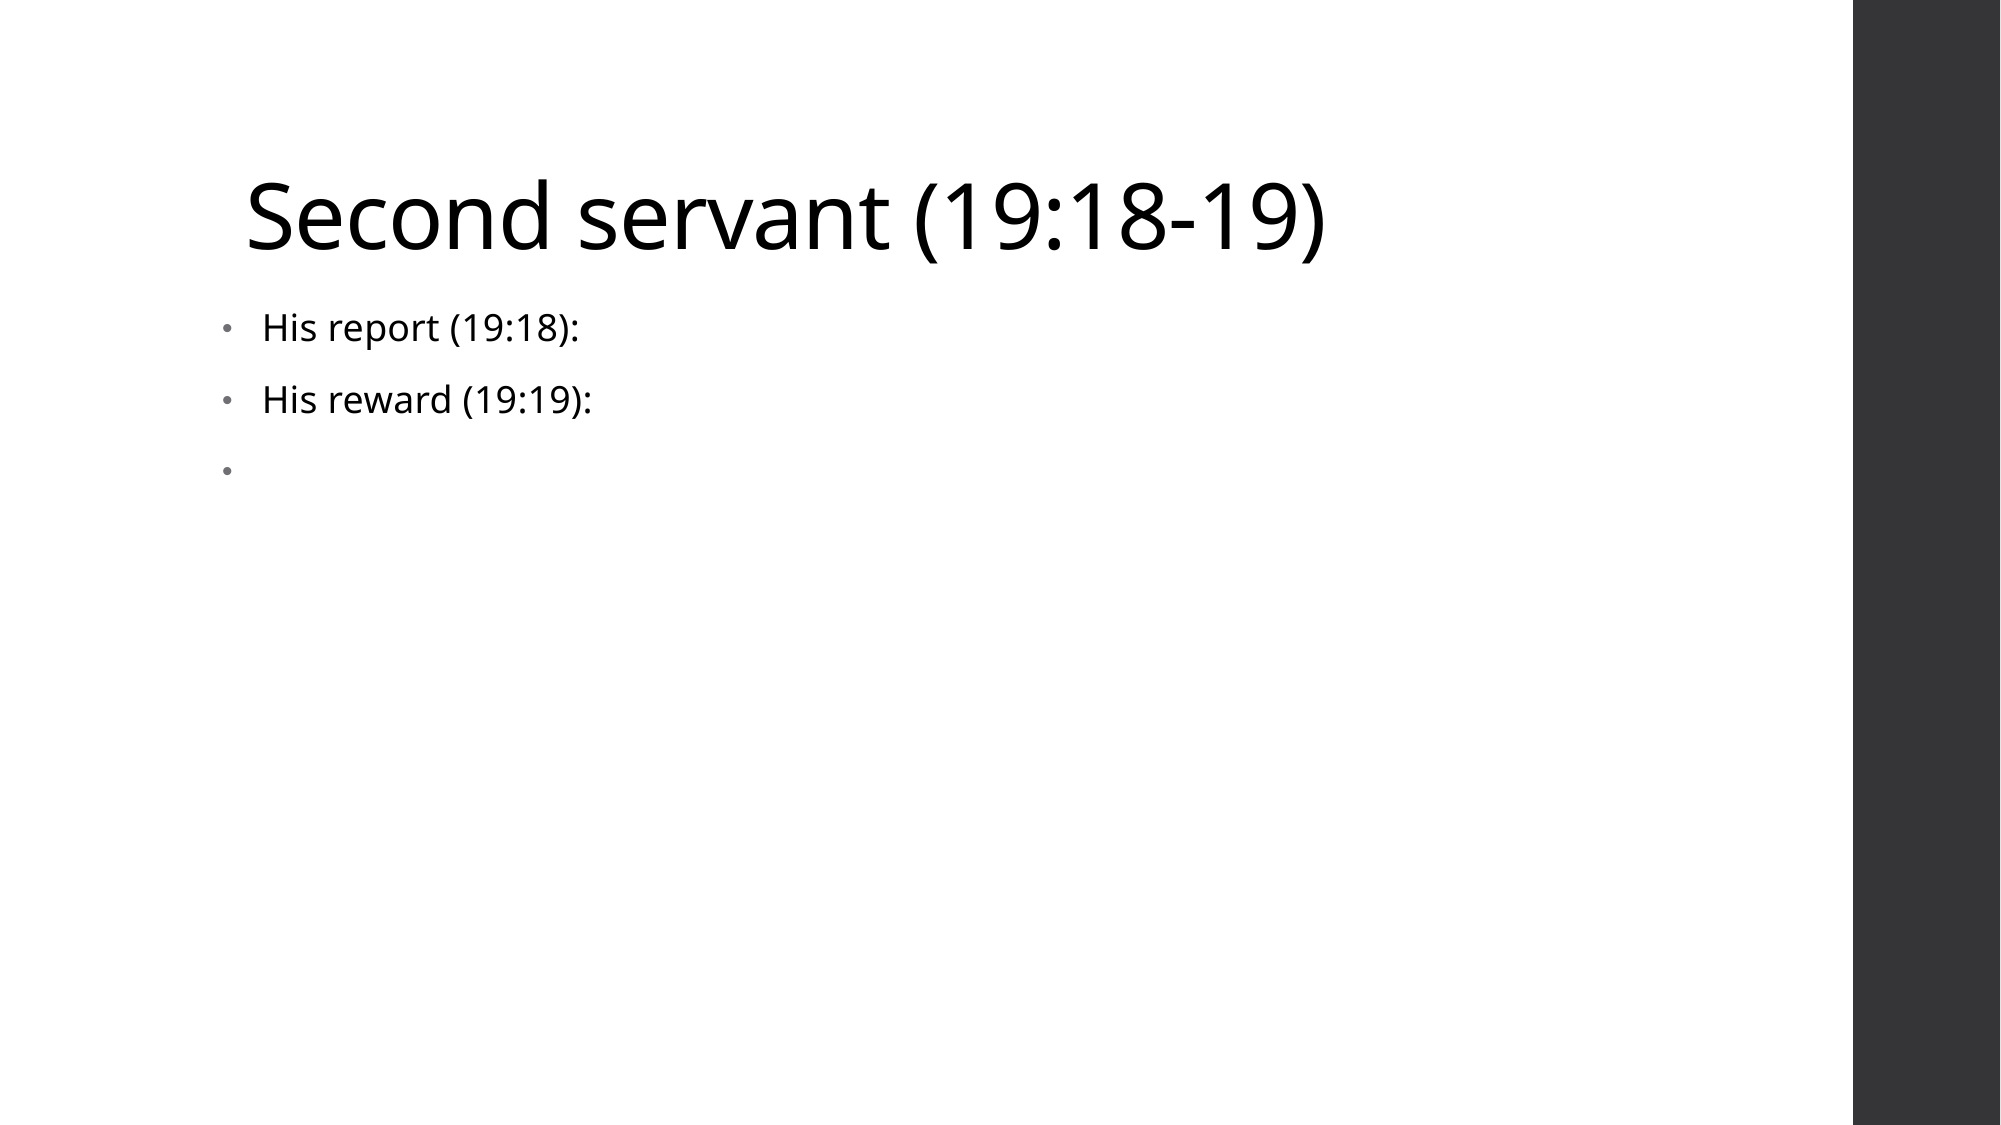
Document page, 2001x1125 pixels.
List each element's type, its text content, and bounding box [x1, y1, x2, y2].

title Second servant (19:18-19) [206, 60, 1797, 278]
list His report (19:18): His reward (19:19): [206, 299, 1617, 1014]
